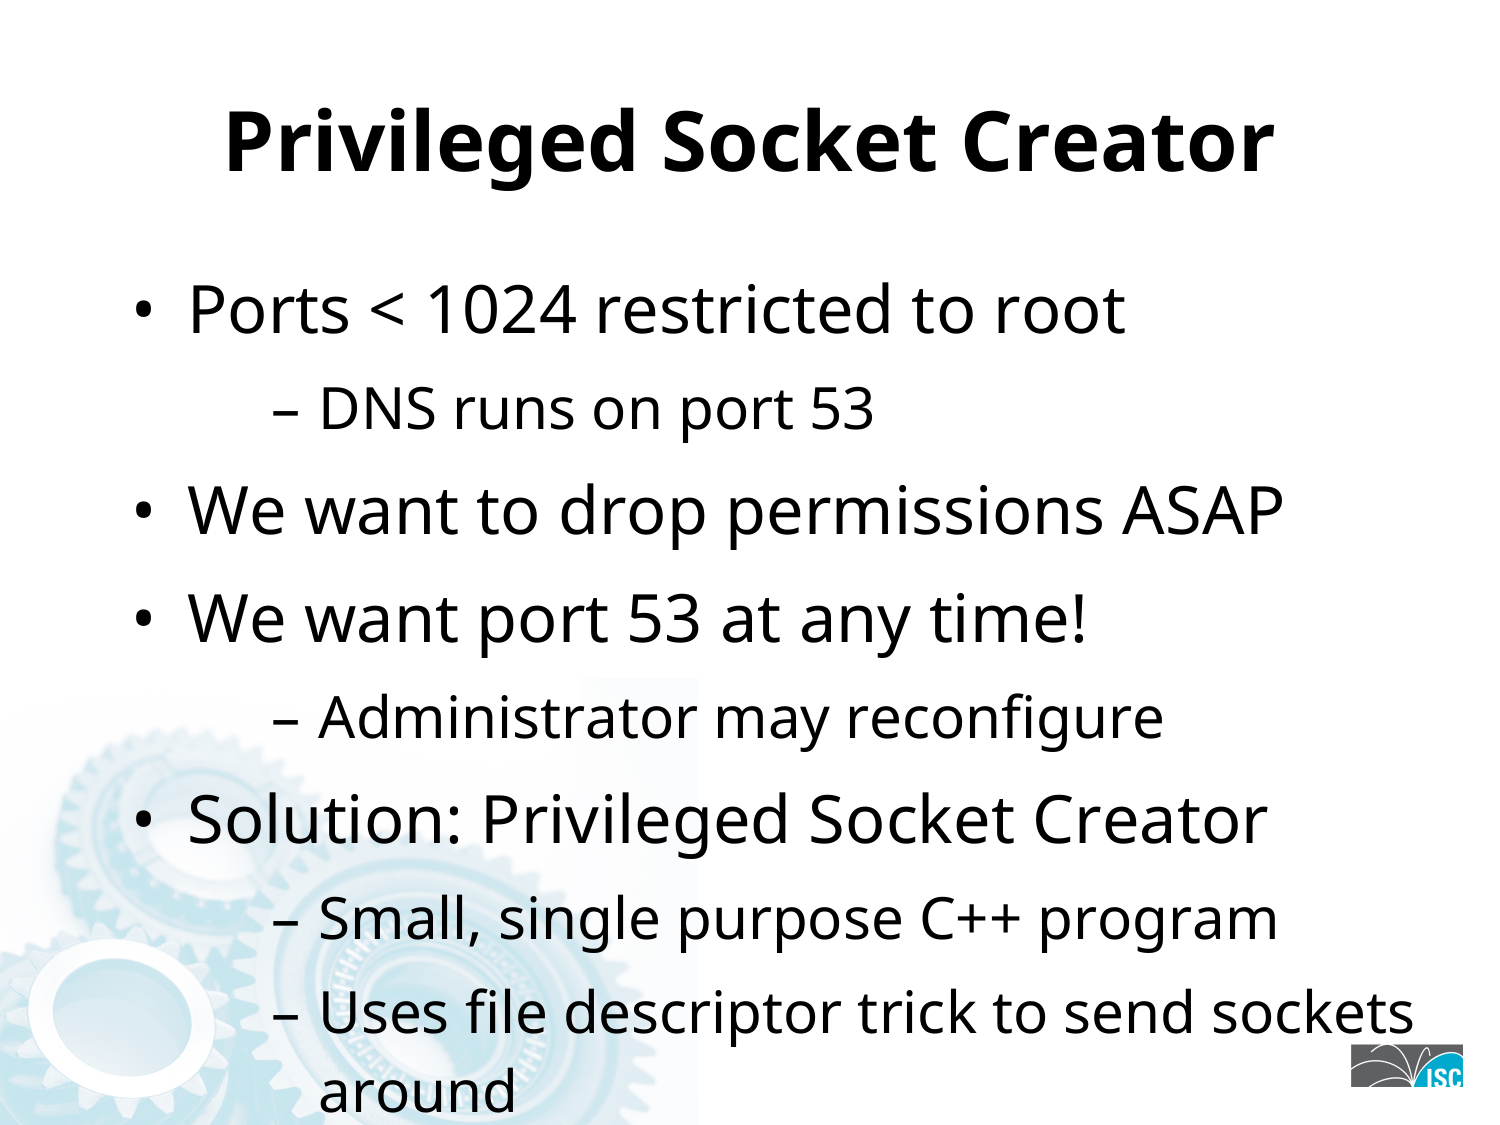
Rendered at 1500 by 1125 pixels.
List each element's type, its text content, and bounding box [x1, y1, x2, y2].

title Privileged Socket Creator [75, 38, 1426, 240]
list Ports < 1024 restricted to root DNS runs on port 53 We want to drop permissions ASAP We want port 53 at any time! Administrator may reconfigure Solution: Privileged Socket Creator Small, single purpose C++ program Uses file descriptor trick to send sockets around [75, 262, 1426, 1021]
picture [0, 0, 1500, 1125]
